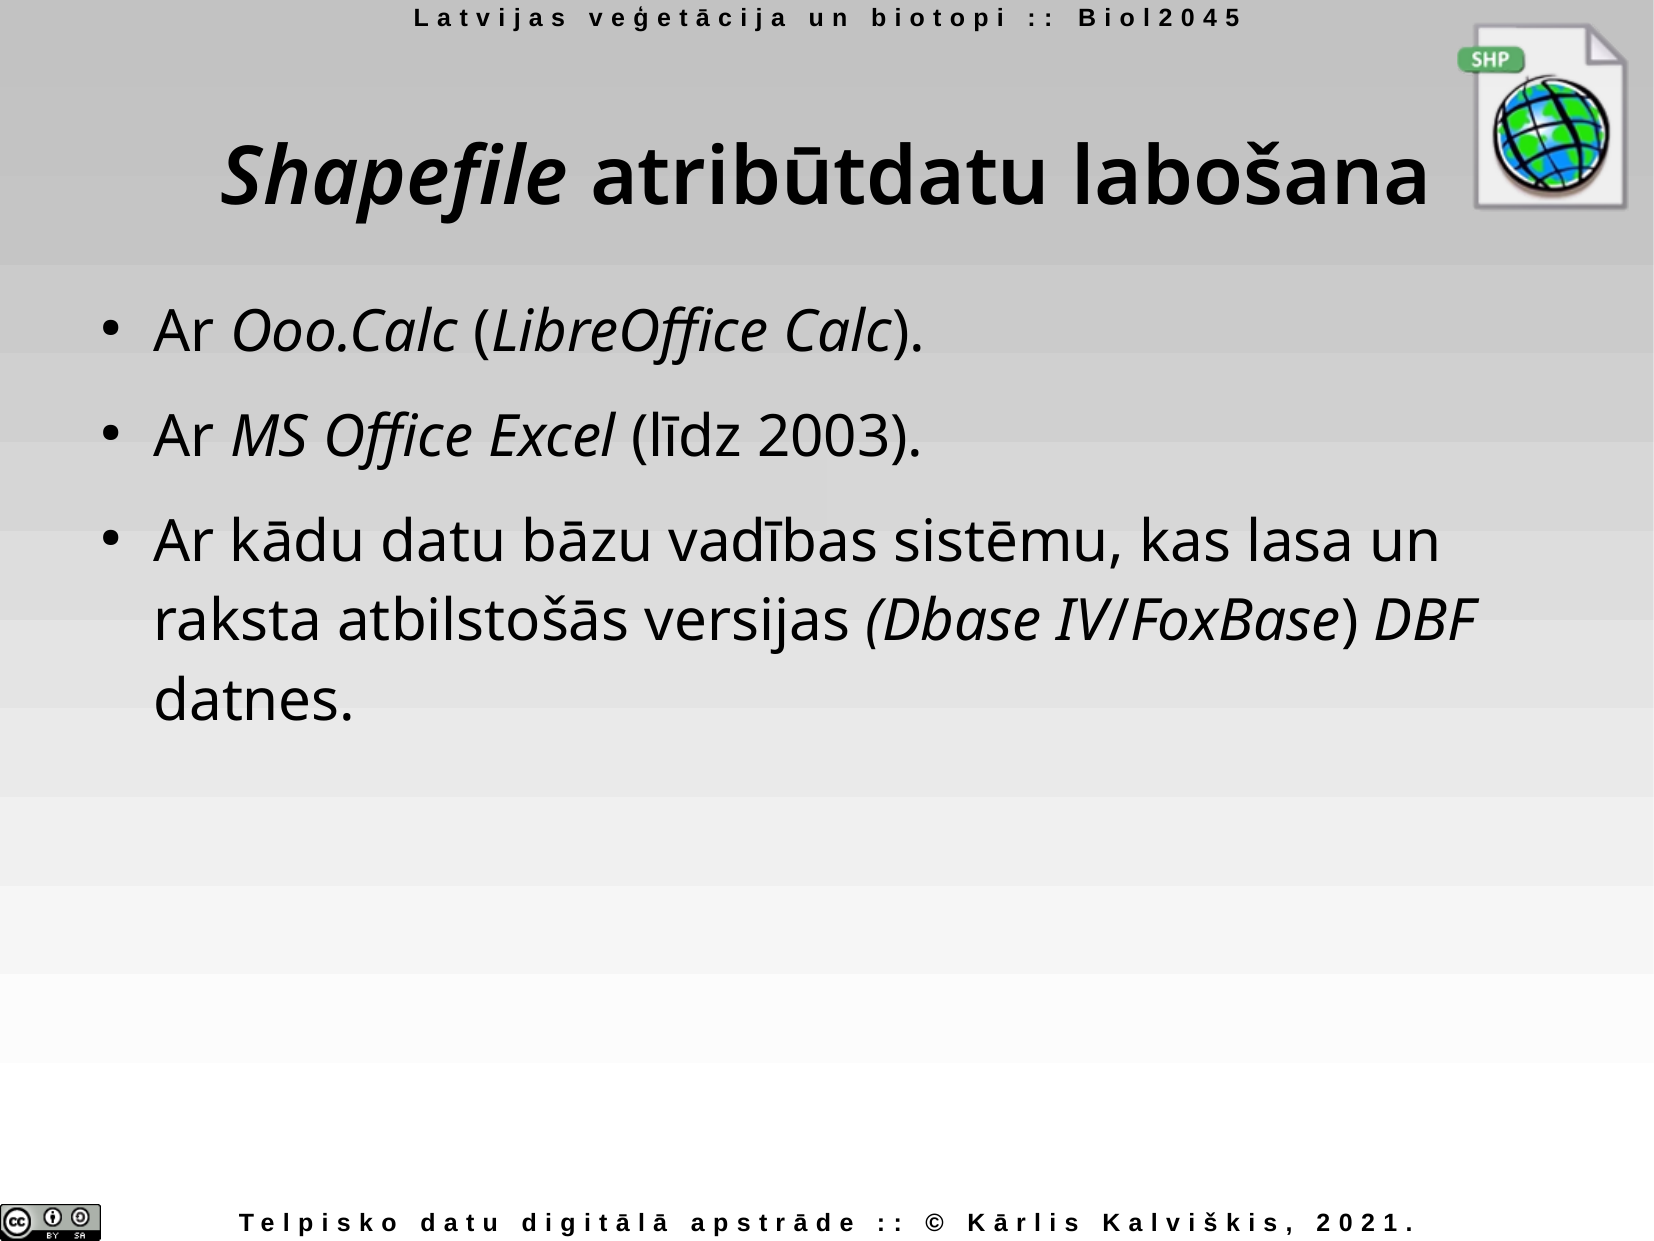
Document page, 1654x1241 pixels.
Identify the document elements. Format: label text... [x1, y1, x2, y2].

picture [0, 0, 1654, 1241]
list Ar Ooo.Calc (LibreOffice Calc). Ar MS Office Excel (līdz 2003). Ar kādu datu bāzu vadības sistēmu, kas lasa un raksta atbilstošās versijas (Dbase IV/FoxBase) DBF datnes. [82, 289, 1571, 1102]
title Shapefile atribūtdatu labošana [29, 56, 1625, 289]
